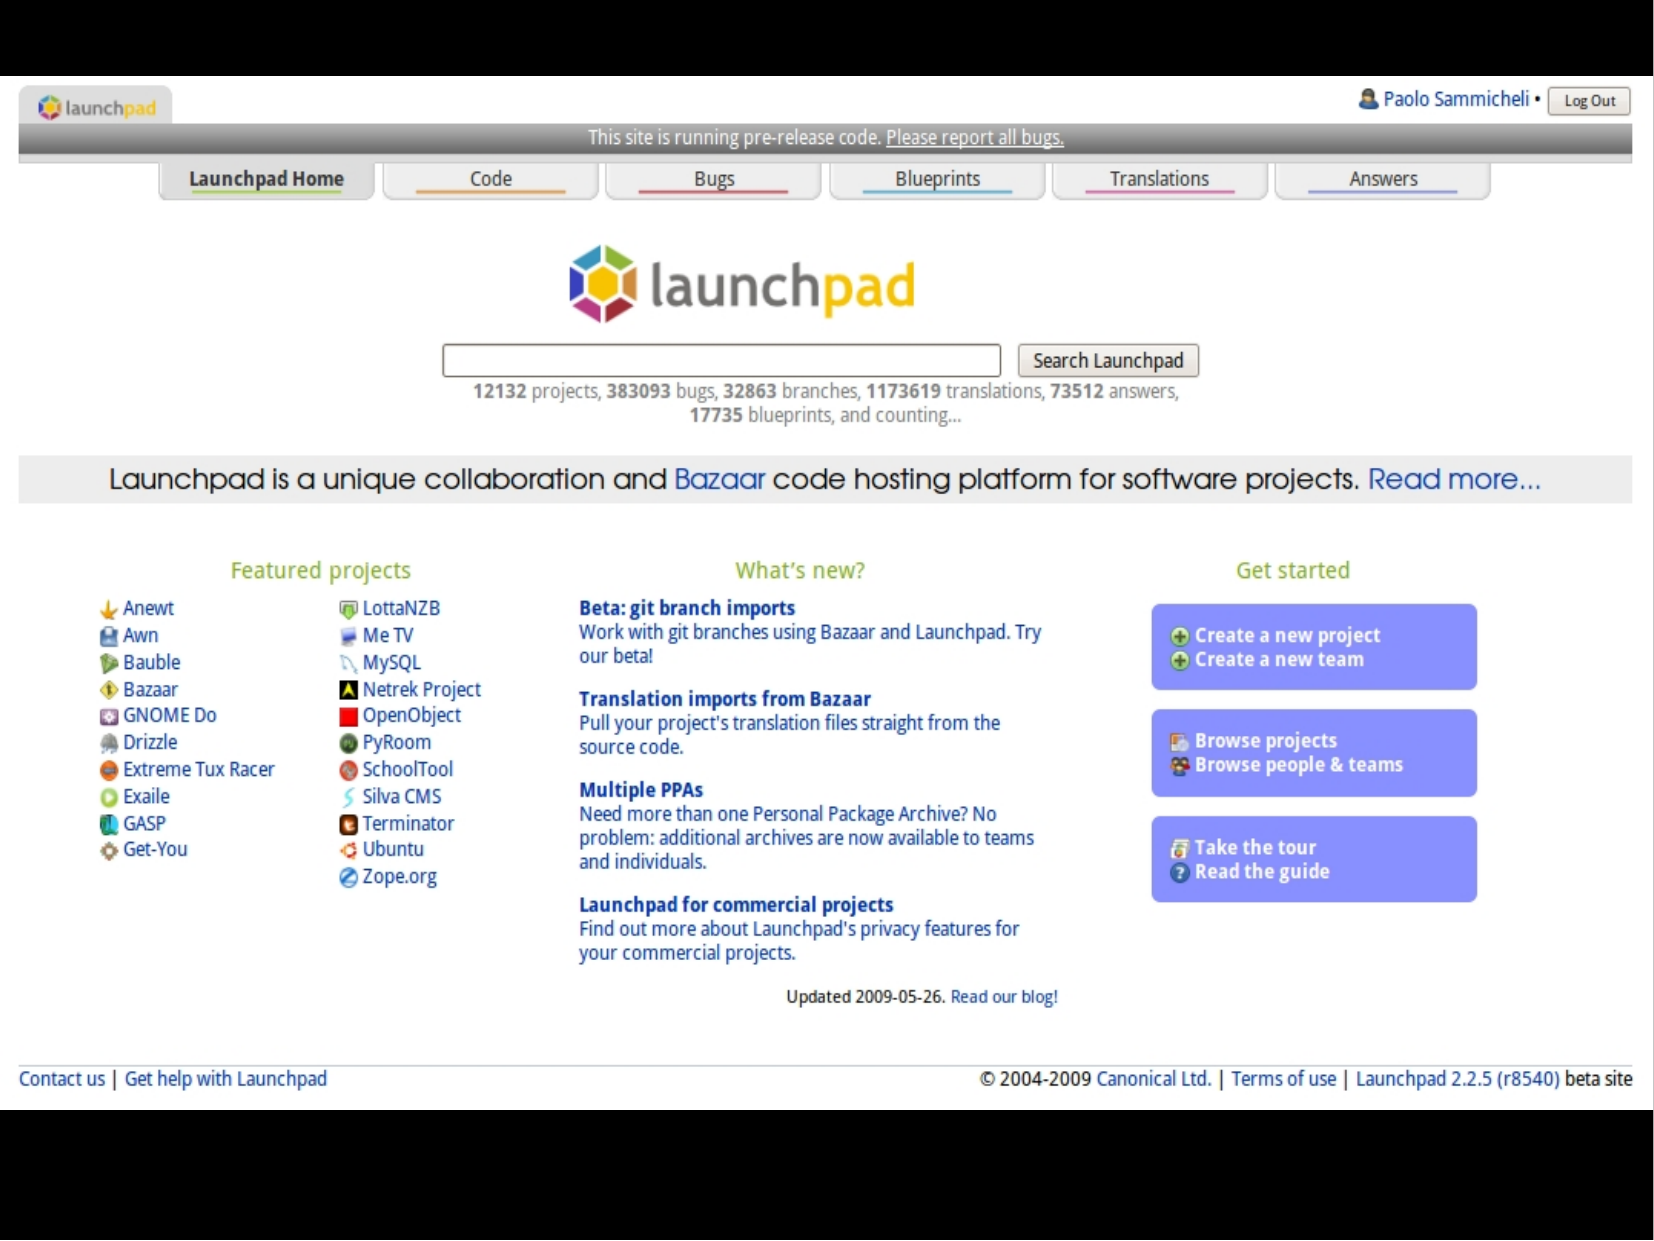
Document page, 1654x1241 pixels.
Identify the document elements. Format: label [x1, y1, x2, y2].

picture [0, 76, 1654, 1110]
